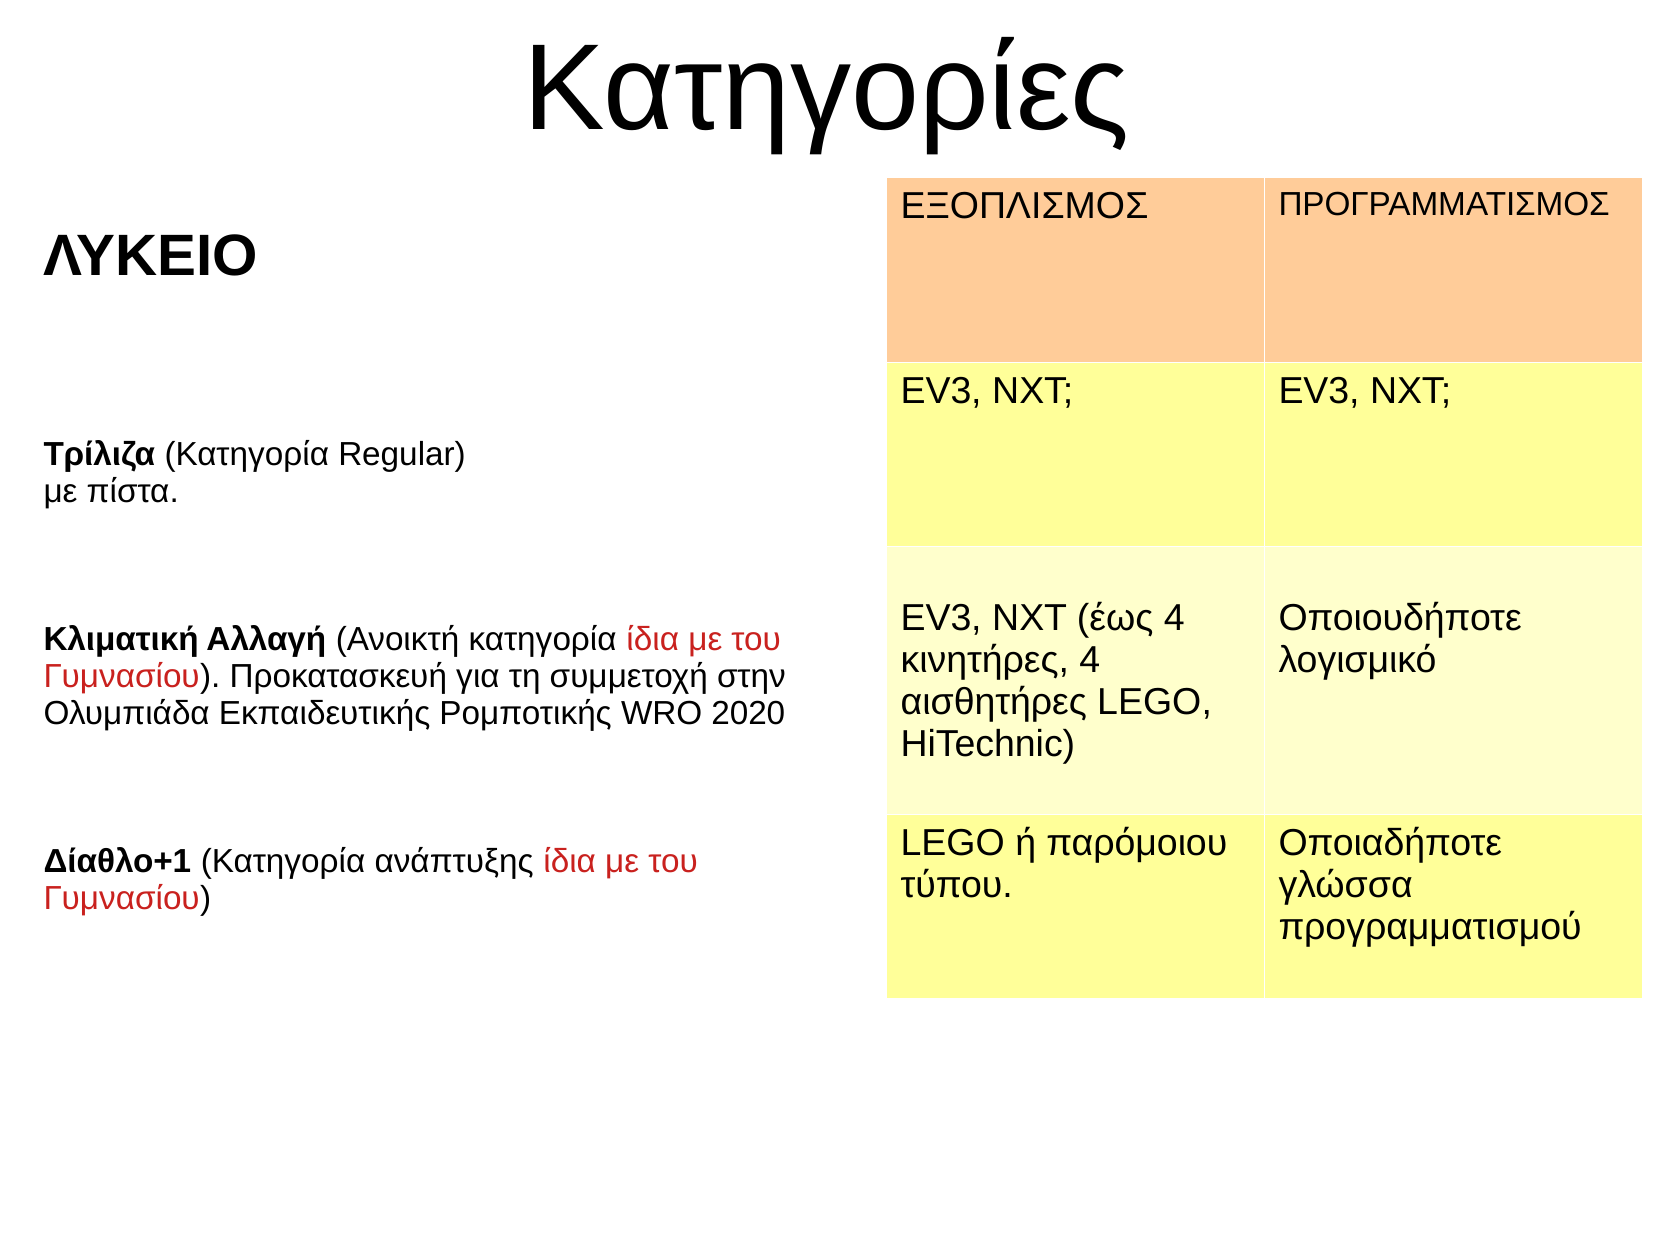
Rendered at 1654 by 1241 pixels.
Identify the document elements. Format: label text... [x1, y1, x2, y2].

table_cell Οποιουδήποτε λογισμικό [1265, 547, 1642, 814]
table_cell EV3, NXT; [1265, 363, 1642, 546]
table_cell Oποιαδήποτε γλώσσα προγραμματισμού [1265, 815, 1642, 998]
table_cell LEGO ή παρόμοιου τύπου. [887, 815, 1264, 998]
table_cell EV3, NXT (έως 4 κινητήρες, 4 αισθητήρες LEGO, HiTechnic) [887, 547, 1264, 814]
title Κατηγορίες [82, 0, 1571, 191]
table_cell EV3, NXT; [887, 363, 1264, 546]
subtitle ΛΥΚΕΙΟ Τρίλιζα (Κατηγορία Regular) με πίστα. Κλιματική Αλλαγή (Ανοικτή κατηγορία ίδια με του Γυμνασίου). Προκατασκευή για τη συμμετοχή στην Ολυμπιάδα Εκπαιδευτικής Ρομποτικής WRO 2020 Δίαθλο+1 (Κατηγορία ανάπτυξης ίδια με του Γυμνασίου) [43, 222, 916, 1140]
table_header ΕΞΟΠΛΙΣΜΟΣ [887, 178, 1264, 362]
table_header ΠΡΟΓΡΑΜMΑΤΙΣΜΟΣ [1265, 178, 1642, 362]
